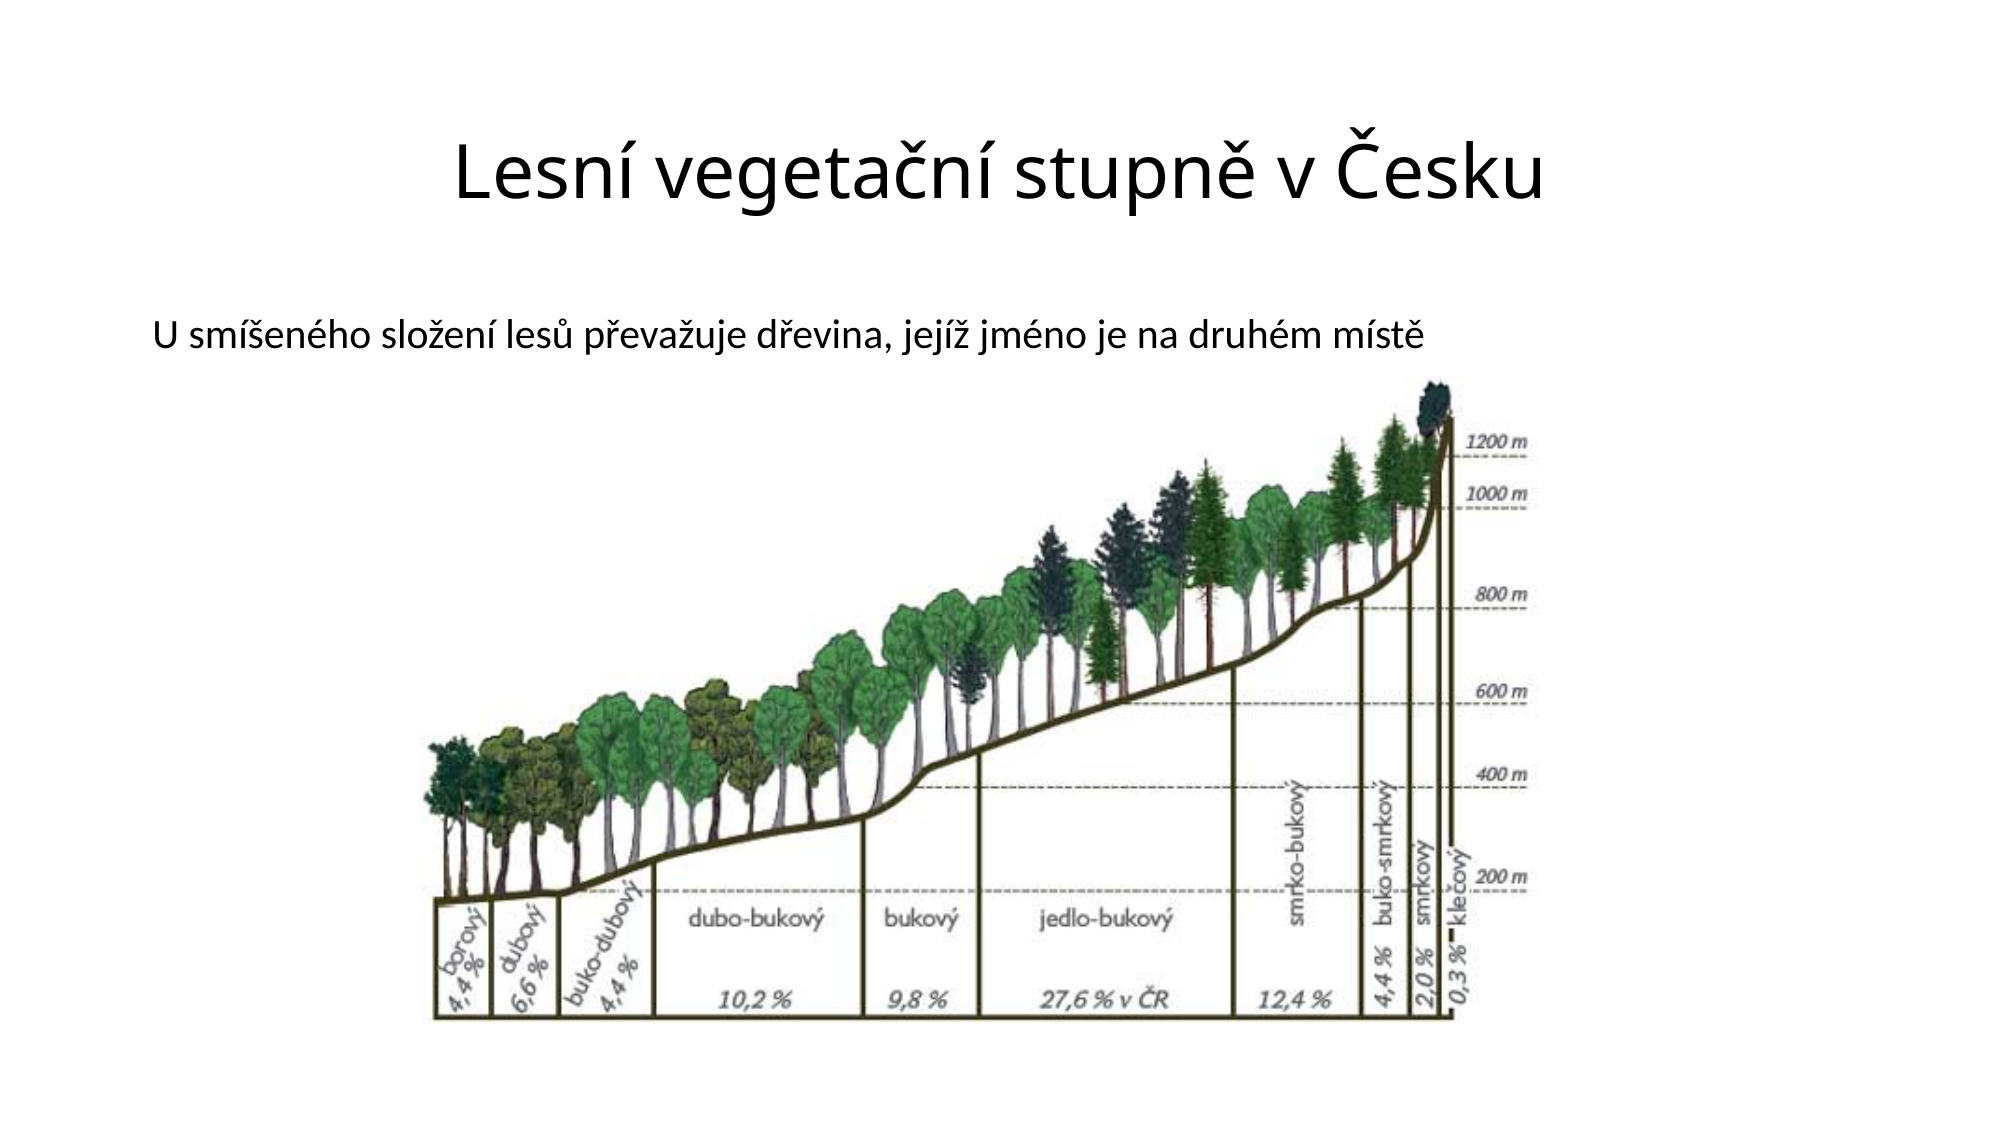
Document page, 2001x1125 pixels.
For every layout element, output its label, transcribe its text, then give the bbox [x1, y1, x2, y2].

picture [420, 376, 1539, 1024]
list U smíšeného složení lesů převažuje dřevina, jejíž jméno je na druhém místě [137, 299, 1863, 1014]
title Lesní vegetační stupně v Česku [137, 59, 1863, 278]
